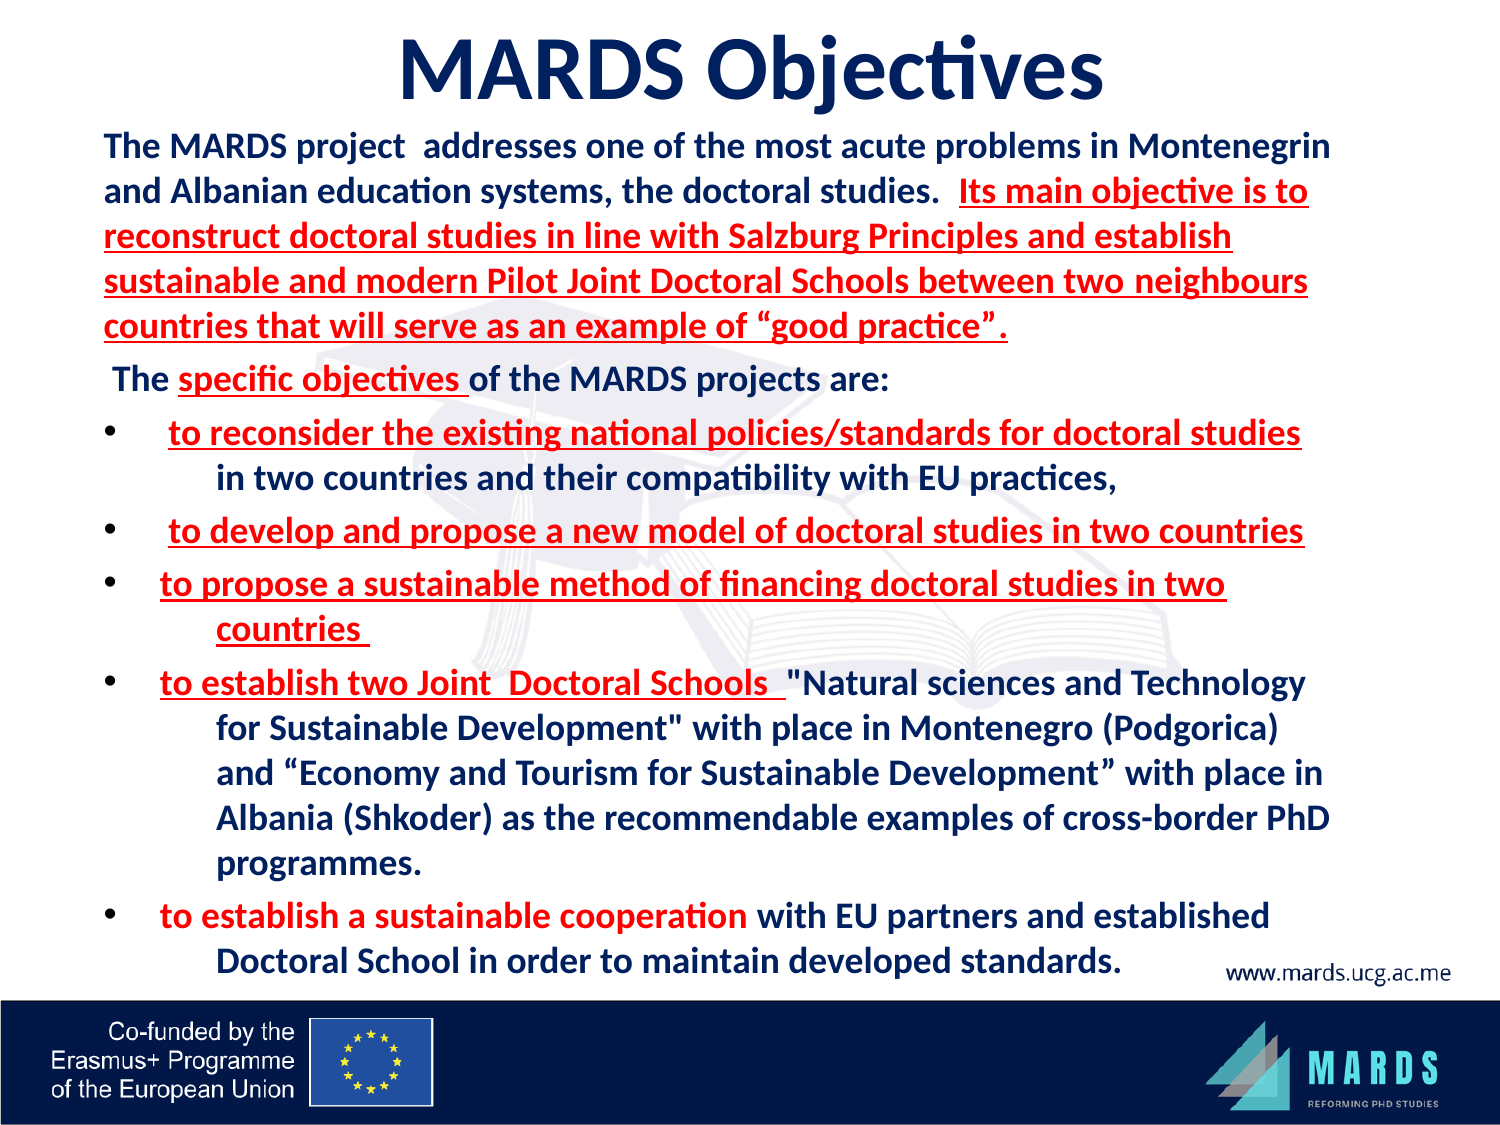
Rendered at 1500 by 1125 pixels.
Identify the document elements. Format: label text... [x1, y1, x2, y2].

title MARDS Objectives [76, 0, 1427, 126]
list The MARDS project addresses one of the most acute problems in Montenegrin and Albanian education systems, the doctoral studies. Its main objective is to reconstruct doctoral studies in line with Salzburg Principles and establish sustainable and modern Pilot Joint Doctoral Schools between two neighbours countries that will serve as an example of “good practice”. The specific objectives of the MARDS projects are: to reconsider the existing national policies/standards for doctoral studies in two countries and their compatibility with EU practices, to develop and propose a new model of doctoral studies in two countries to propose a sustainable method of financing doctoral studies in two countries to establish two Joint Doctoral Schools "Natural sciences and Technology for Sustainable Development" with place in Montenegro (Podgorica) and “Economy and Tourism for Sustainable Development” with place in Albania (Shkoder) as the recommendable examples of cross-border PhD programmes. to establish a sustainable cooperation with EU partners and established Doctoral School in order to maintain developed standards. [88, 113, 1353, 1070]
